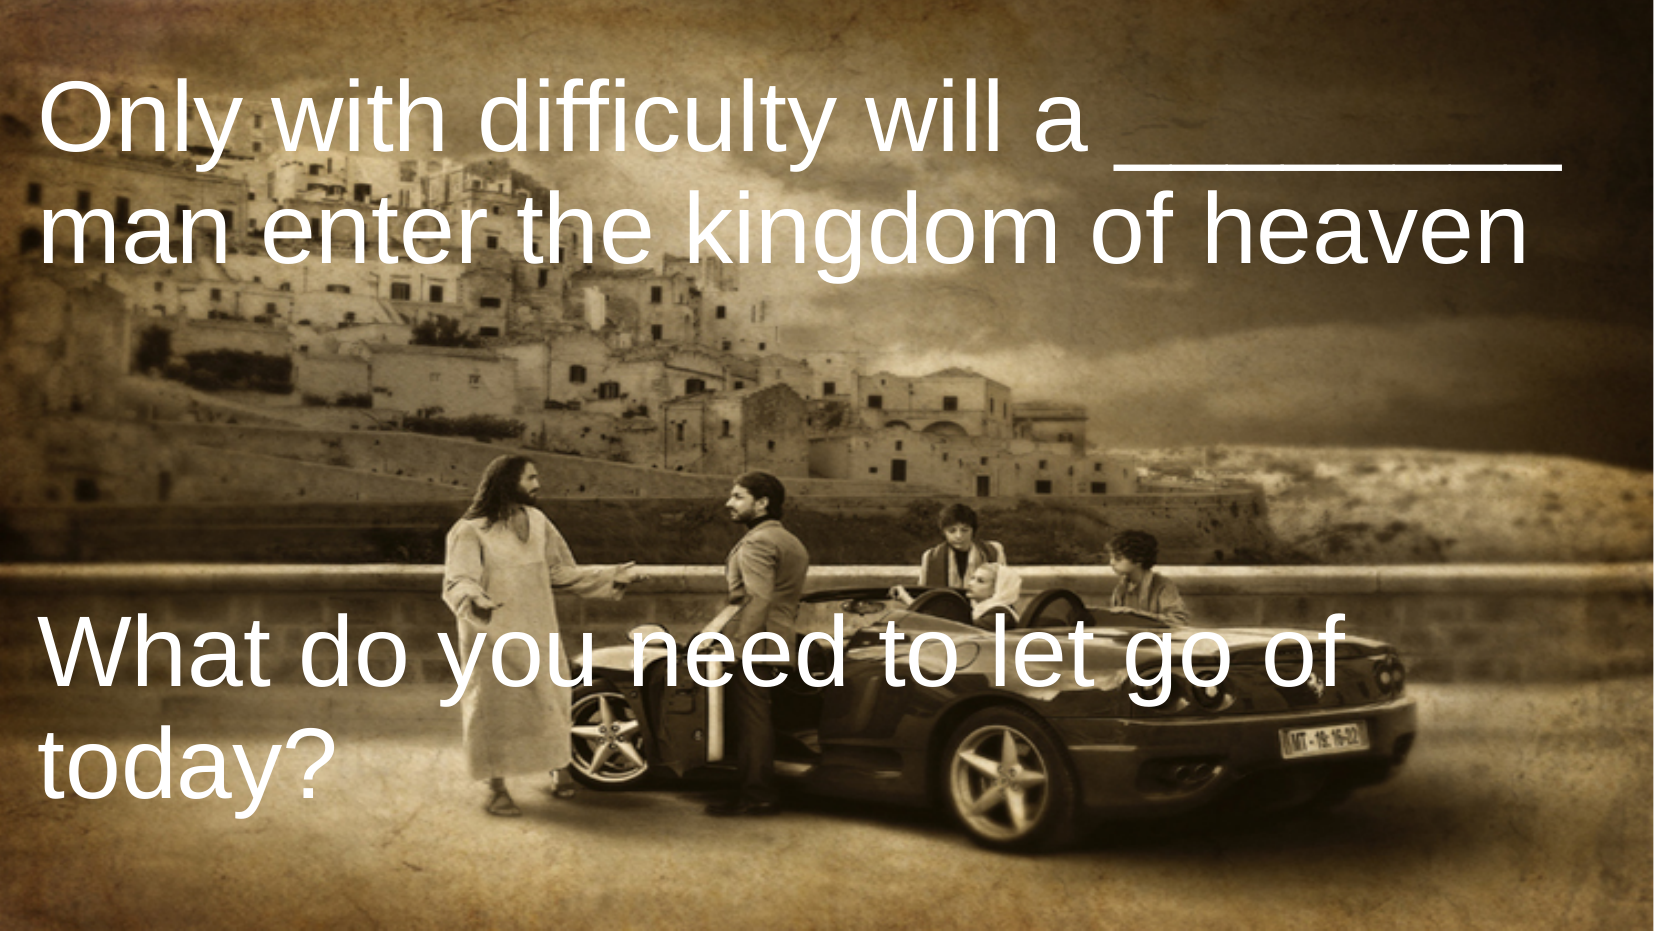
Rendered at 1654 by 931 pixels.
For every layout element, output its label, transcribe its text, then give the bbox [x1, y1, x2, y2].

list Only with difficulty will a ________ man enter the kingdom of heaven What do you need to let go of today? [37, 60, 1613, 901]
picture [0, 0, 1654, 931]
